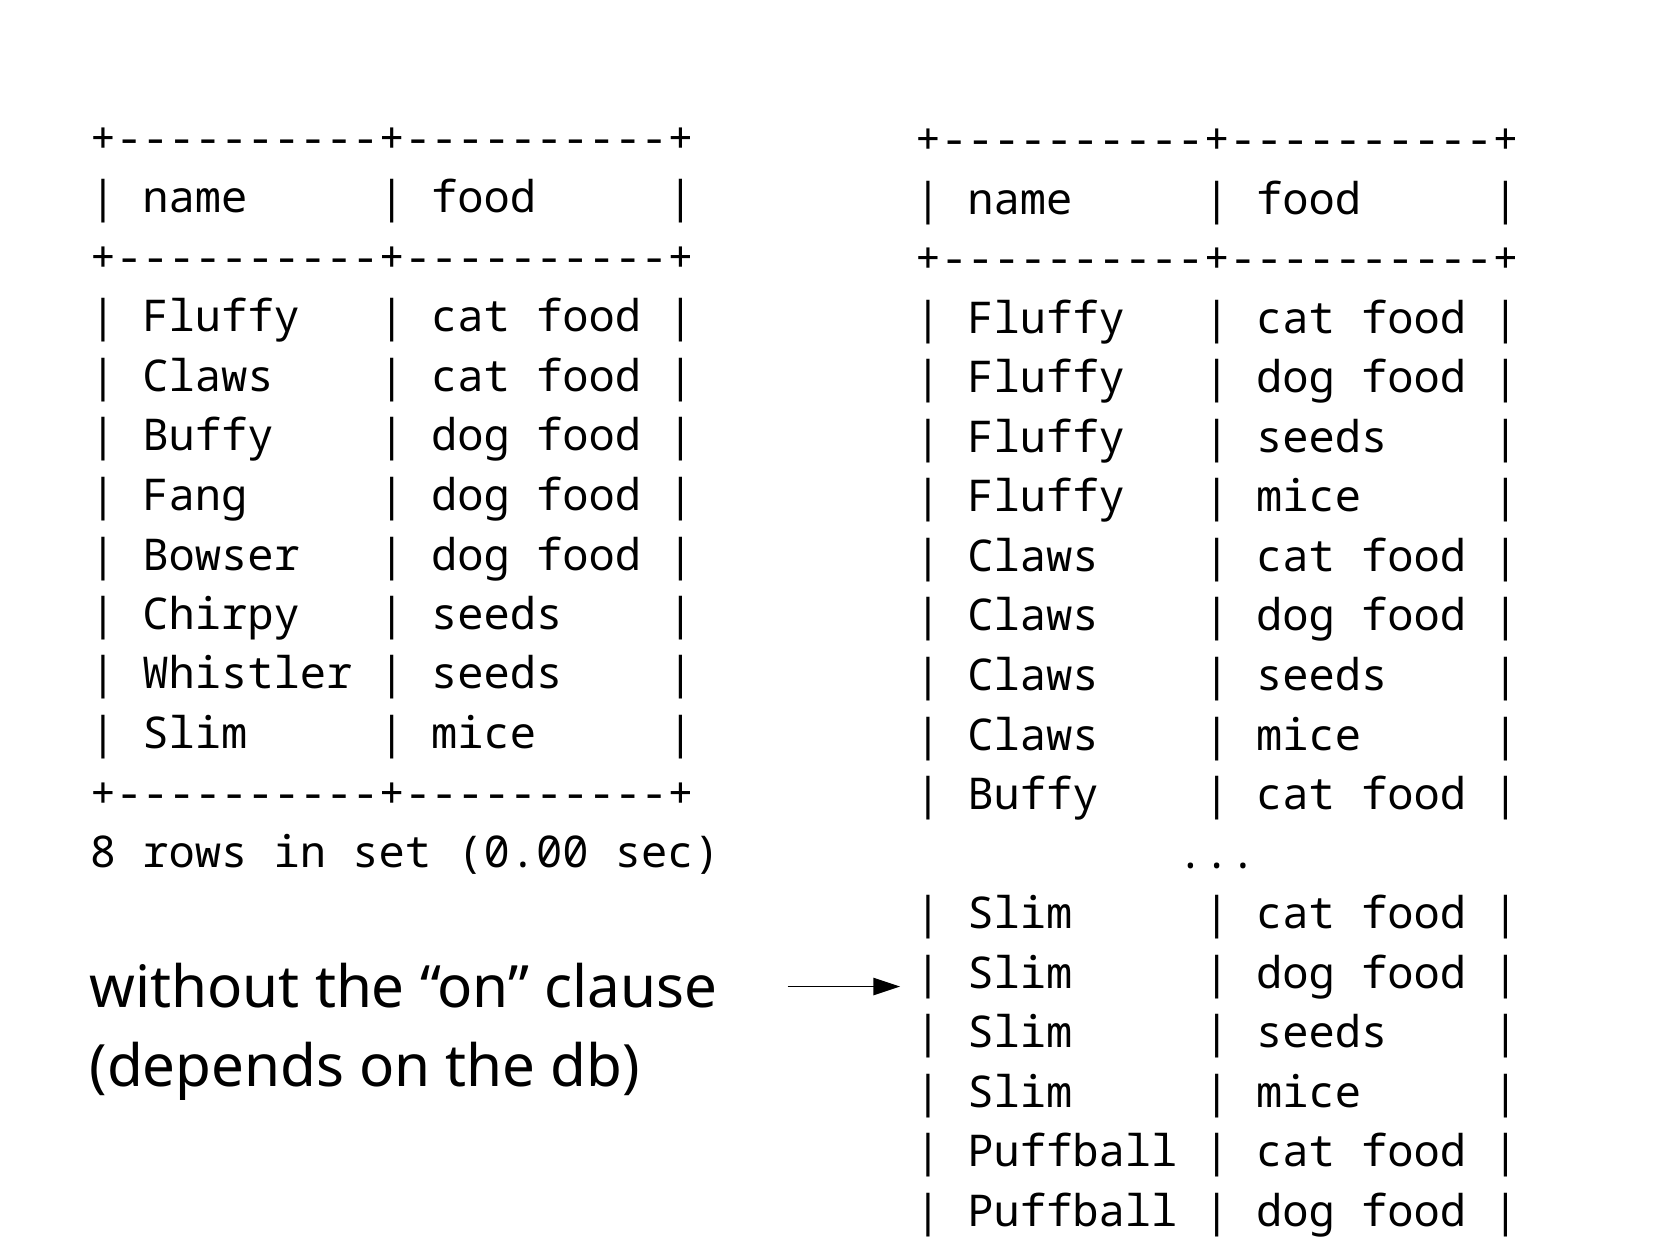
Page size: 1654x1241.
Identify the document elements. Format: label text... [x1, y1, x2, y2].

text_box +----------+----------+ | name | food | +----------+----------+ | Fluffy | cat food | | Claws | cat food | | Buffy | dog food | | Fang | dog food | | Bowser | dog food | | Chirpy | seeds | | Whistler | seeds | | Slim | mice | +----------+----------+ 8 rows in set (0.00 sec) [75, 99, 751, 787]
text_box +----------+----------+ | name | food | +----------+----------+ | Fluffy | cat food | | Fluffy | dog food | | Fluffy | seeds | | Fluffy | mice | | Claws | cat food | | Claws | dog food | | Claws | seeds | | Claws | mice | | Buffy | cat food | ... | Slim | cat food | | Slim | dog food | | Slim | seeds | | Slim | mice | | Puffball | cat food | | Puffball | dog food | | Puffball | seeds | | Puffball | mice | +----------+----------+ 36 rows in set (0.00 sec) [900, 100, 1613, 1220]
text_box without the “on” clause (depends on the db) [75, 937, 788, 1165]
